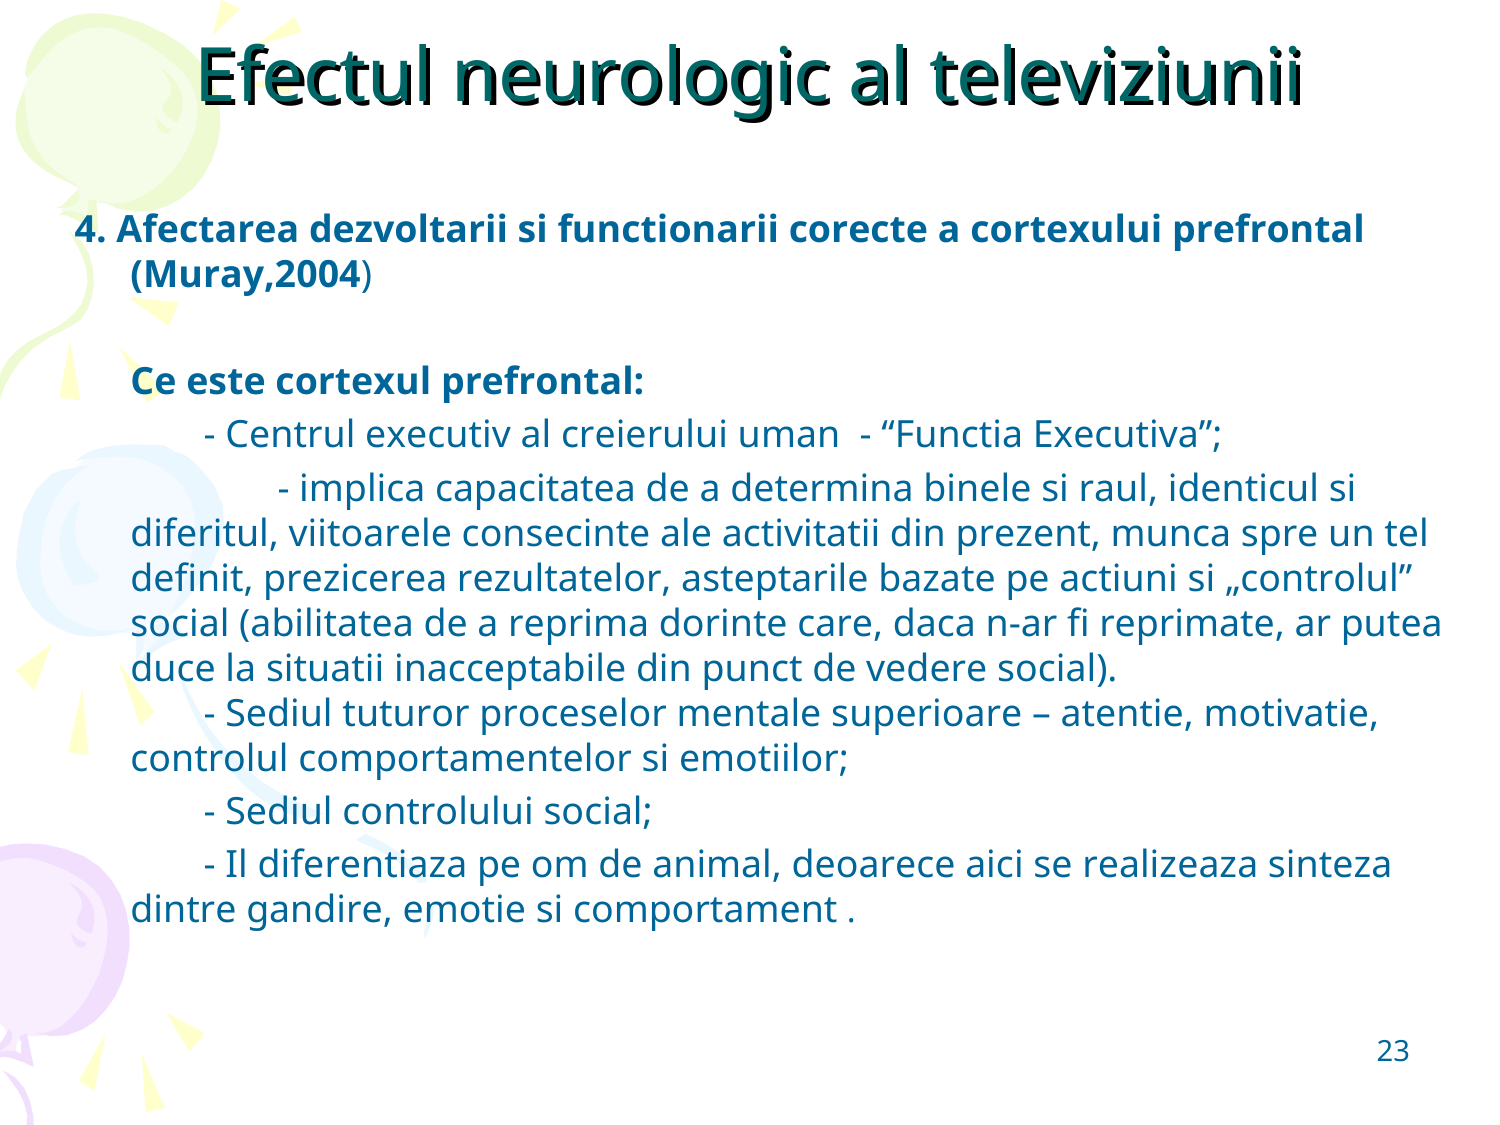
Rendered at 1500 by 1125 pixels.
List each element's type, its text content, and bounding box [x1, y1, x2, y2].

text_box Efectul neurologic al televiziunii [72, 16, 1426, 126]
text_box 4. Afectarea dezvoltarii si functionarii corecte a cortexului prefrontal (Muray,2004) Ce este cortexul prefrontal: - Centrul executiv al creierului uman - “Functia Executiva”; - implica capacitatea de a determina binele si raul, identicul si diferitul, viitoarele consecinte ale activitatii din prezent, munca spre un tel definit, prezicerea rezultatelor, asteptarile bazate pe actiuni si „controlul” social (abilitatea de a reprima dorinte care, daca n-ar fi reprimate, ar putea duce la situatii inacceptabile din punct de vedere social). - Sediul tuturor proceselor mentale superioare – atentie, motivatie, controlul comportamentelor si emotiilor; - Sediul controlului social; - Il diferentiaza pe om de animal, deoarece aici se realizeaza sinteza dintre gandire, emotie si comportament . [59, 197, 1472, 1080]
text_box <number> [1074, 1024, 1426, 1100]
